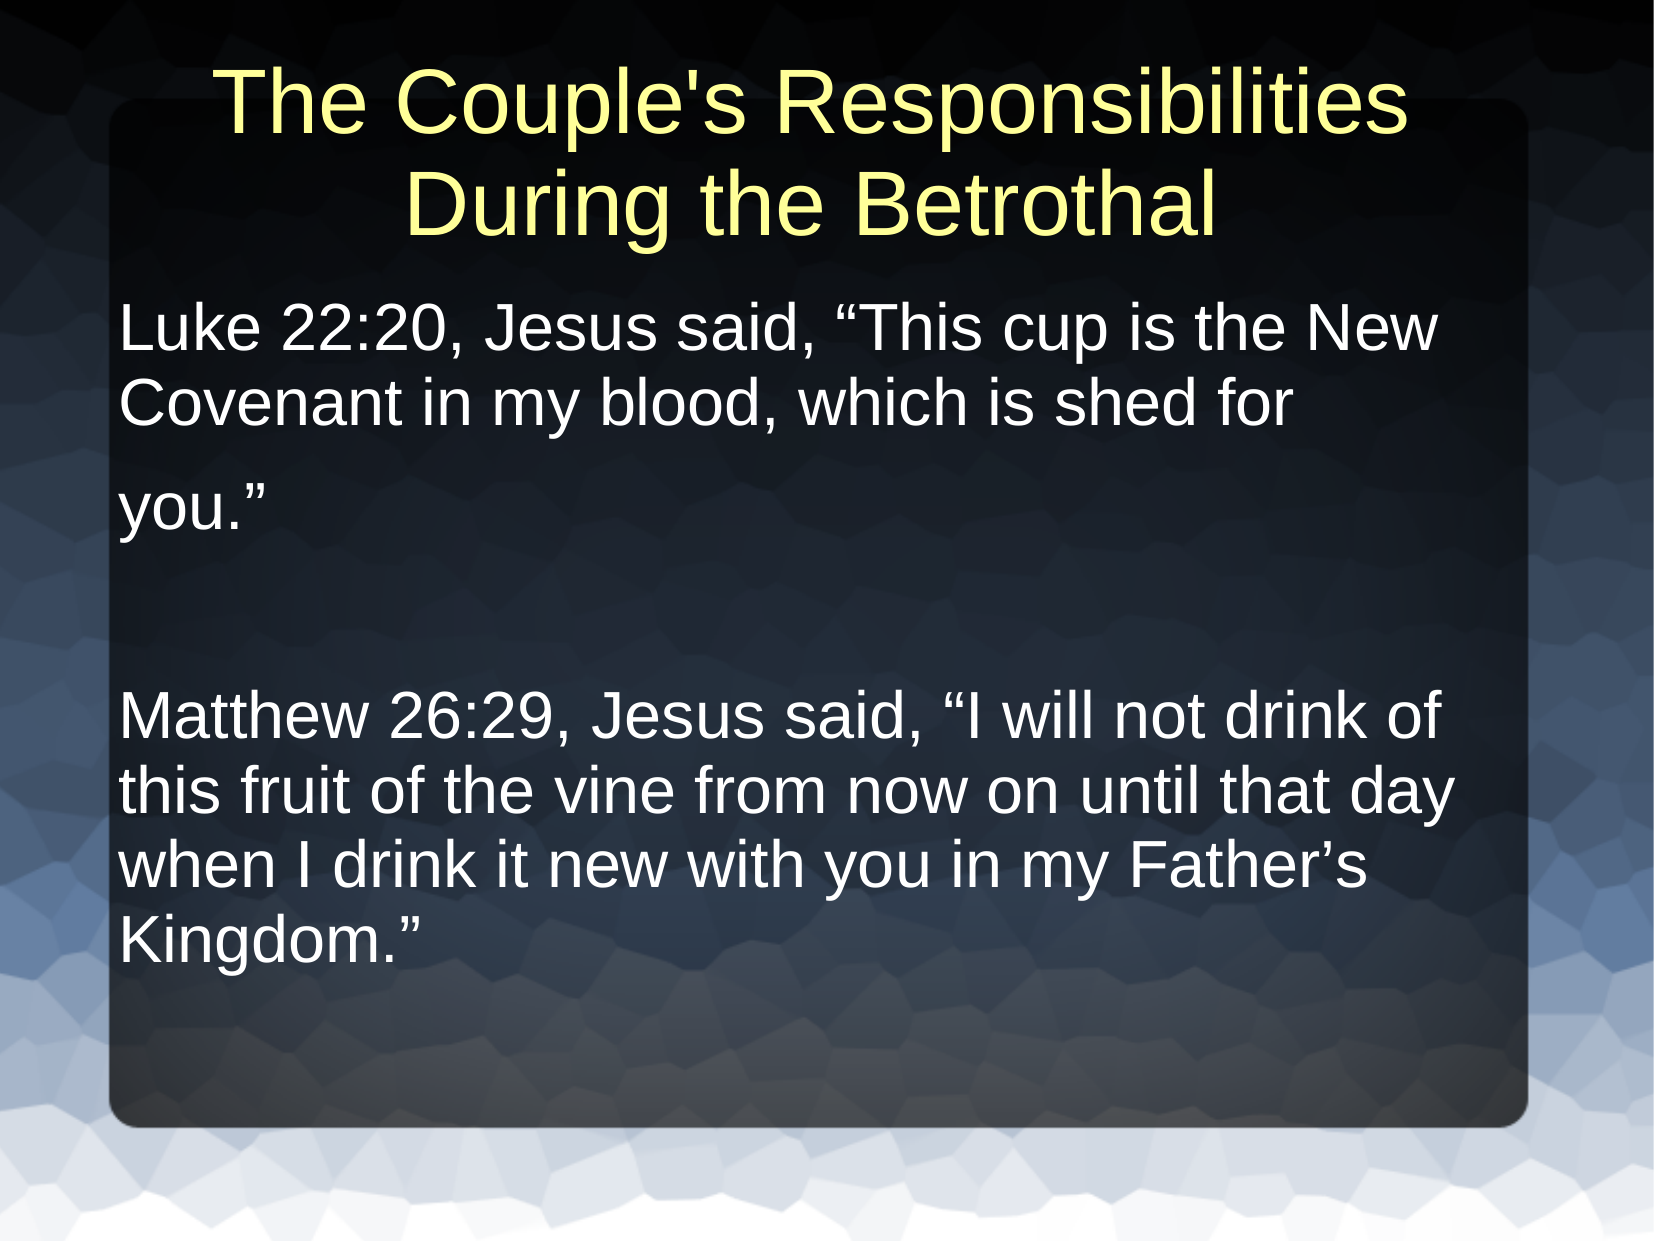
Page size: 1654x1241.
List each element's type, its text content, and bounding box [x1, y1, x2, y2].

list Luke 22:20, Jesus said, “This cup is the New Covenant in my blood, which is shed for you.” Matthew 26:29, Jesus said, “I will not drink of this fruit of the vine from now on until that day when I drink it new with you in my Father’s Kingdom.” [118, 290, 1506, 1109]
picture [0, 0, 1654, 1241]
title The Couple's Responsibilities During the Betrothal [118, 49, 1506, 257]
